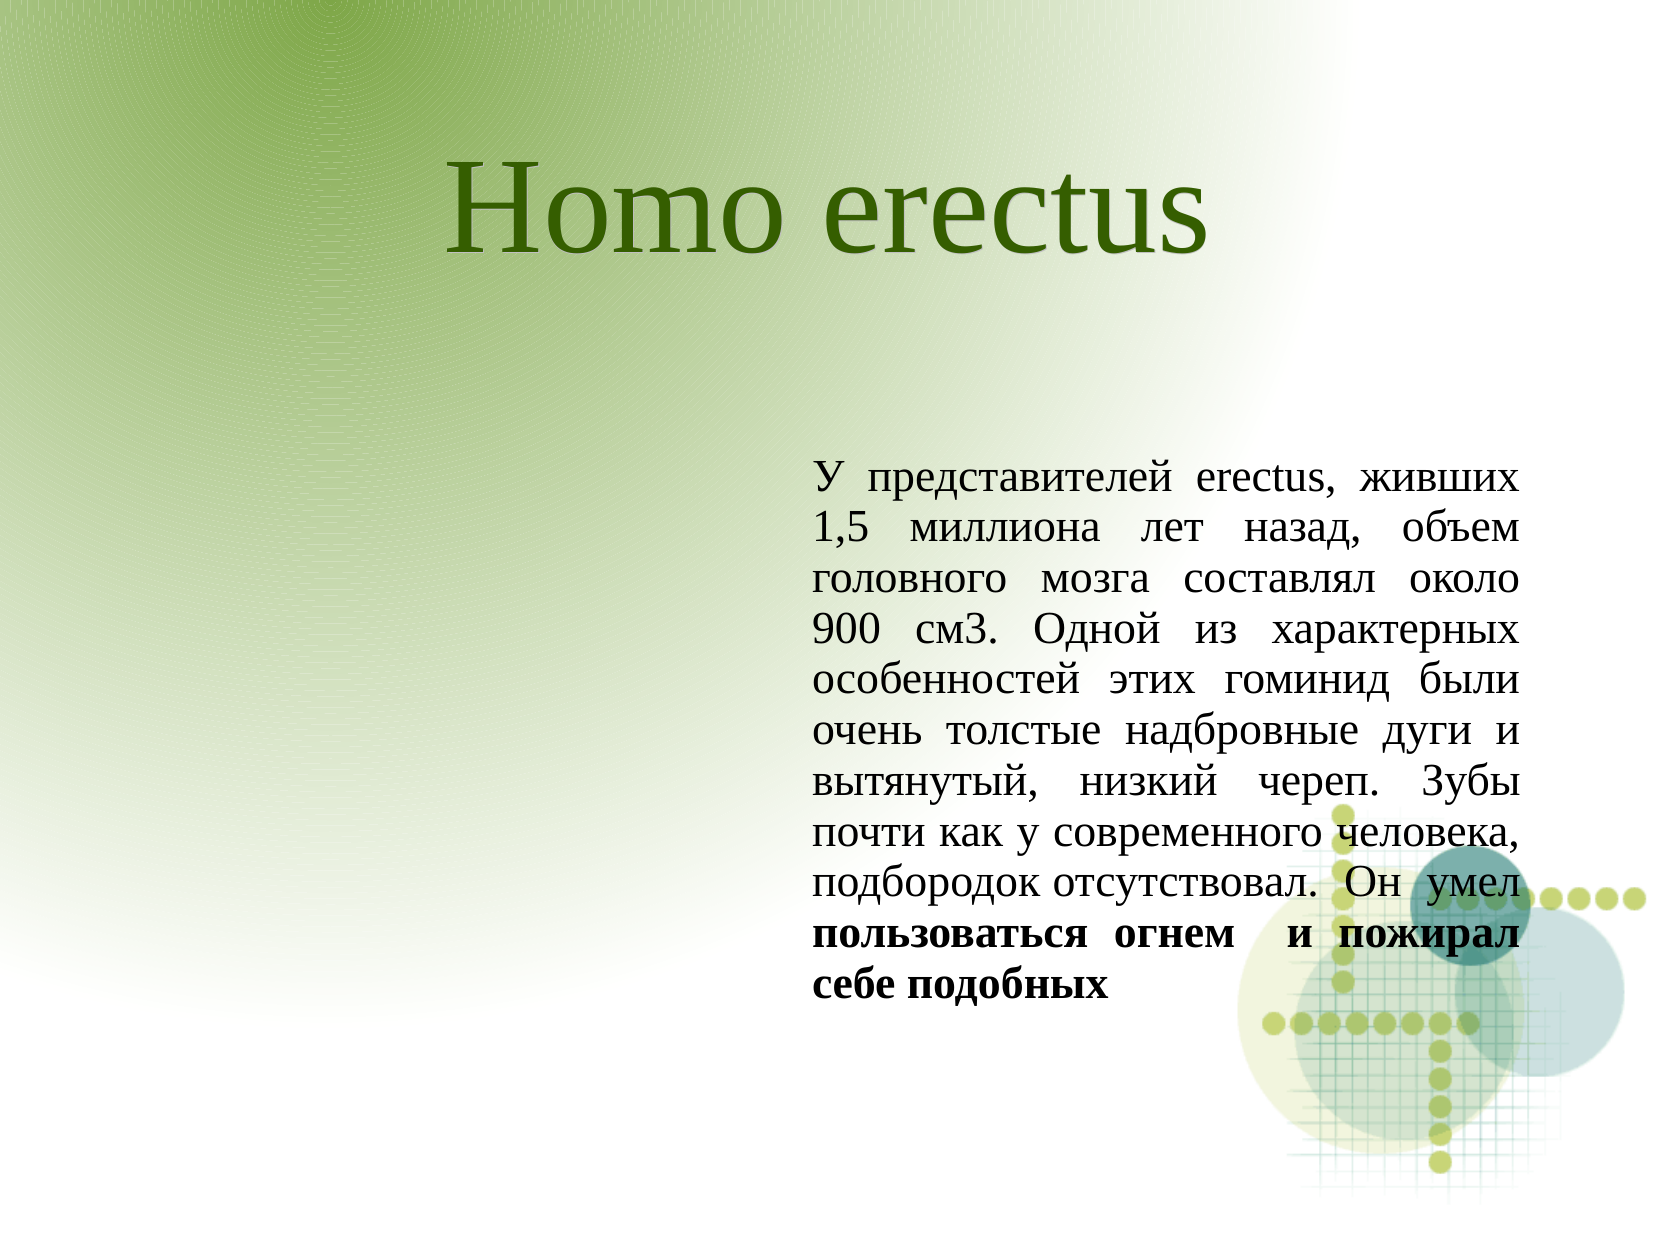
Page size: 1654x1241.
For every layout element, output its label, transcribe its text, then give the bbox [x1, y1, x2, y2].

picture [118, 295, 768, 1152]
picture [1224, 792, 1654, 1211]
title Homo erectus [121, 110, 1534, 303]
text_box У представителей erectus, живших 1,5 миллиона лет назад, объем головного мозга составлял около 900 см3. Одной из характерных особенностей этих гоминид были очень толстые надбровные дуги и вытянутый, низкий череп. Зубы почти как у современного человека, подбородок отсутствовал. Он умел пользоваться огнем и пожирал себе подобных [797, 442, 1536, 1021]
